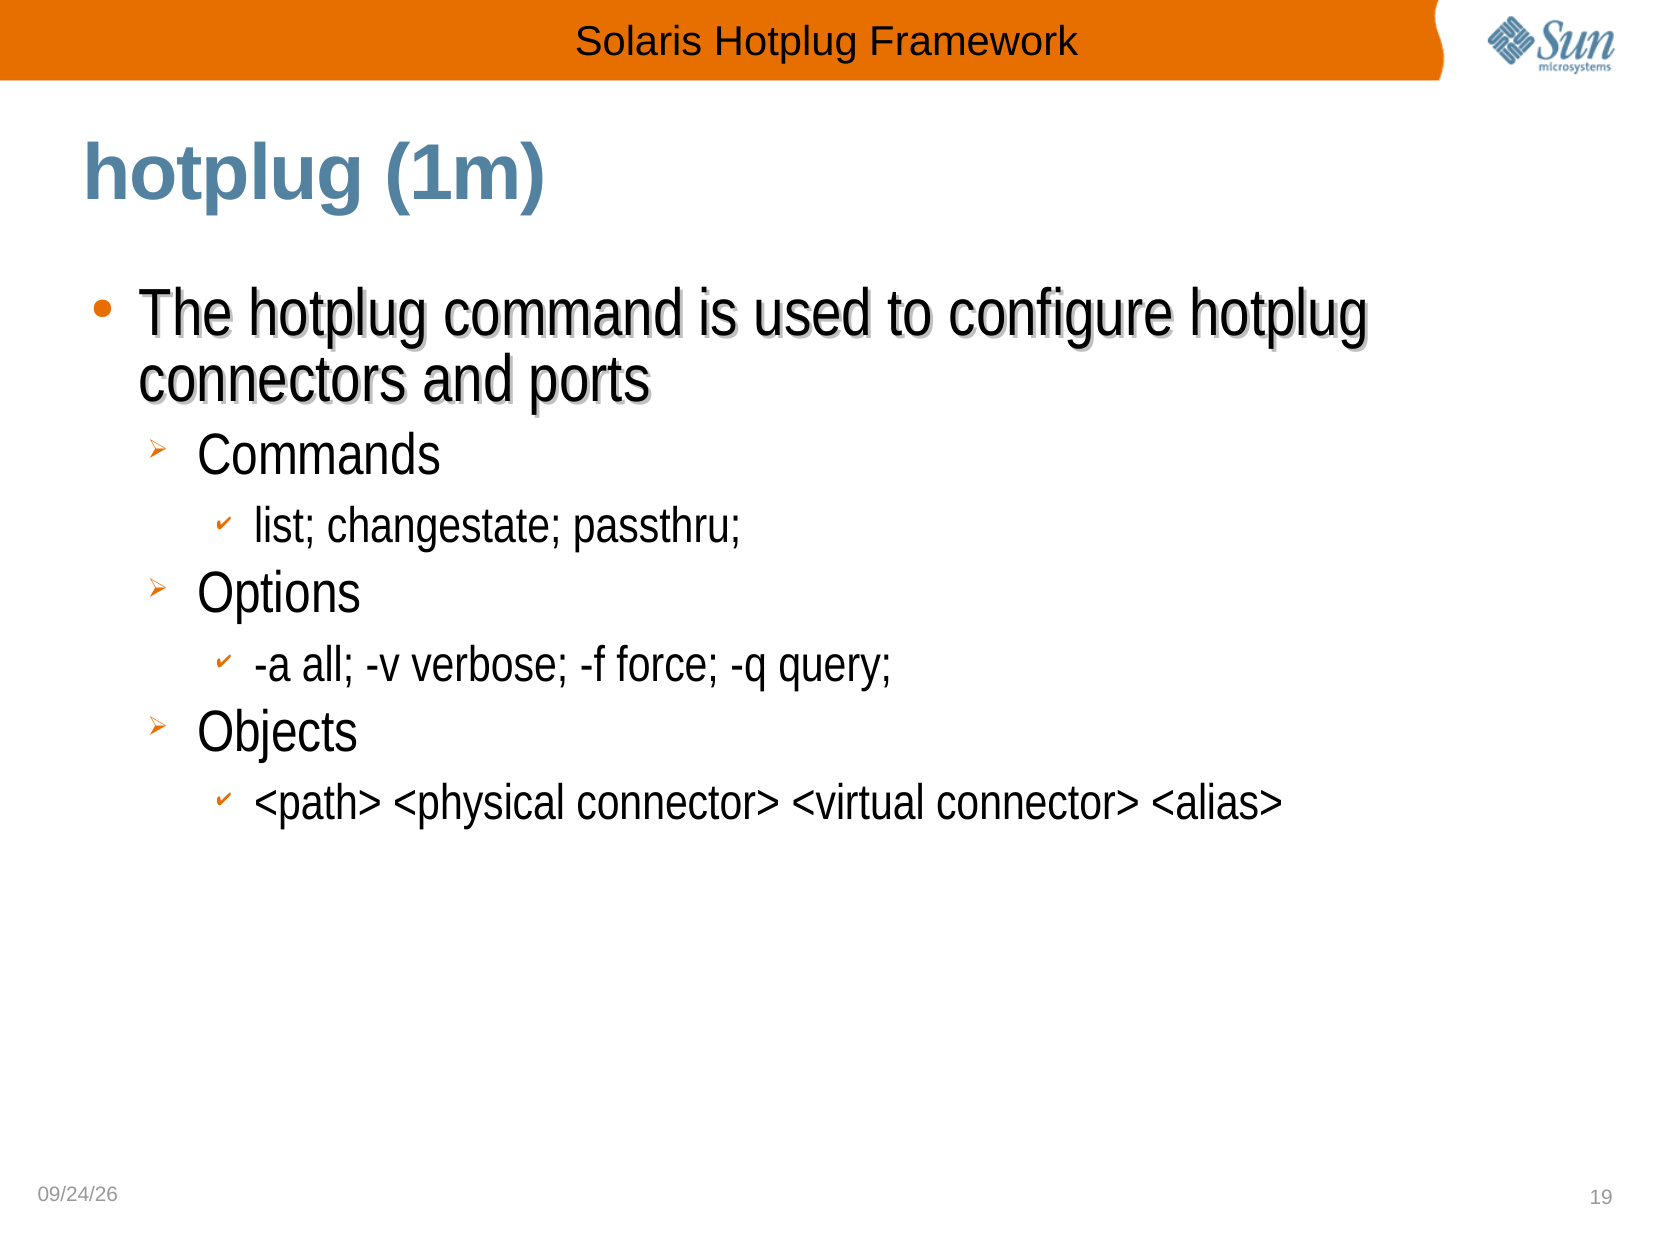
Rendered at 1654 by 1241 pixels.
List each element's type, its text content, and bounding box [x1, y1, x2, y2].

title hotplug (1m) [82, 135, 1585, 236]
list The hotplug command is used to configure hotplug connectors and ports Commands list; changestate; passthru; Options -a all; -v verbose; -f force; -q query; Objects <path> <physical connector> <virtual connector> <alias> [71, 283, 1545, 978]
picture [0, 0, 1654, 83]
